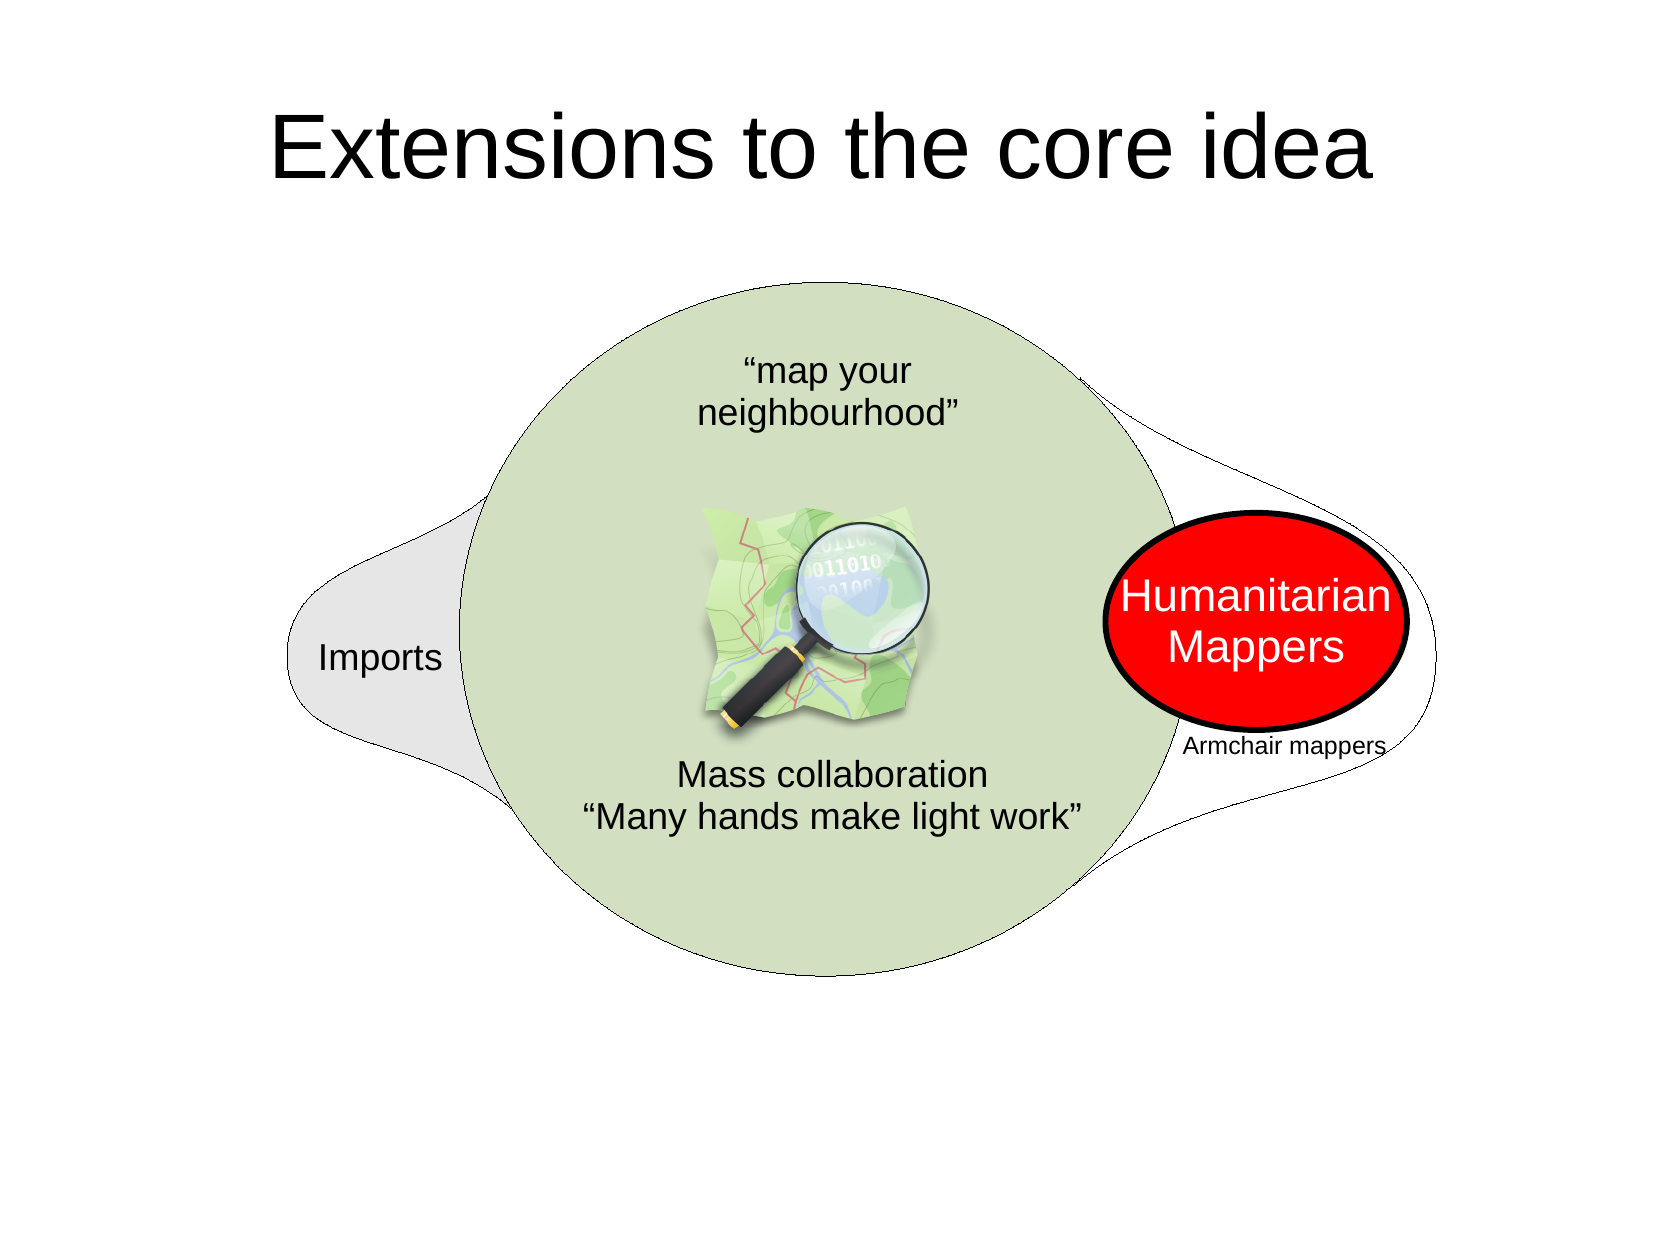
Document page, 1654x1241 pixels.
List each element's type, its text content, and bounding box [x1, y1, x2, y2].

title Extensions to the core idea [77, 43, 1566, 251]
text_box Imports [301, 629, 460, 686]
text_box Mass collaboration “Many hands make light work” [567, 746, 1099, 855]
text_box [287, 282, 1437, 977]
text_box “map your neighbourhood” [638, 342, 1017, 441]
text_box Armchair mappers [1167, 724, 1407, 780]
picture [692, 506, 941, 746]
text_box Humanitarian Mappers [1105, 512, 1407, 724]
